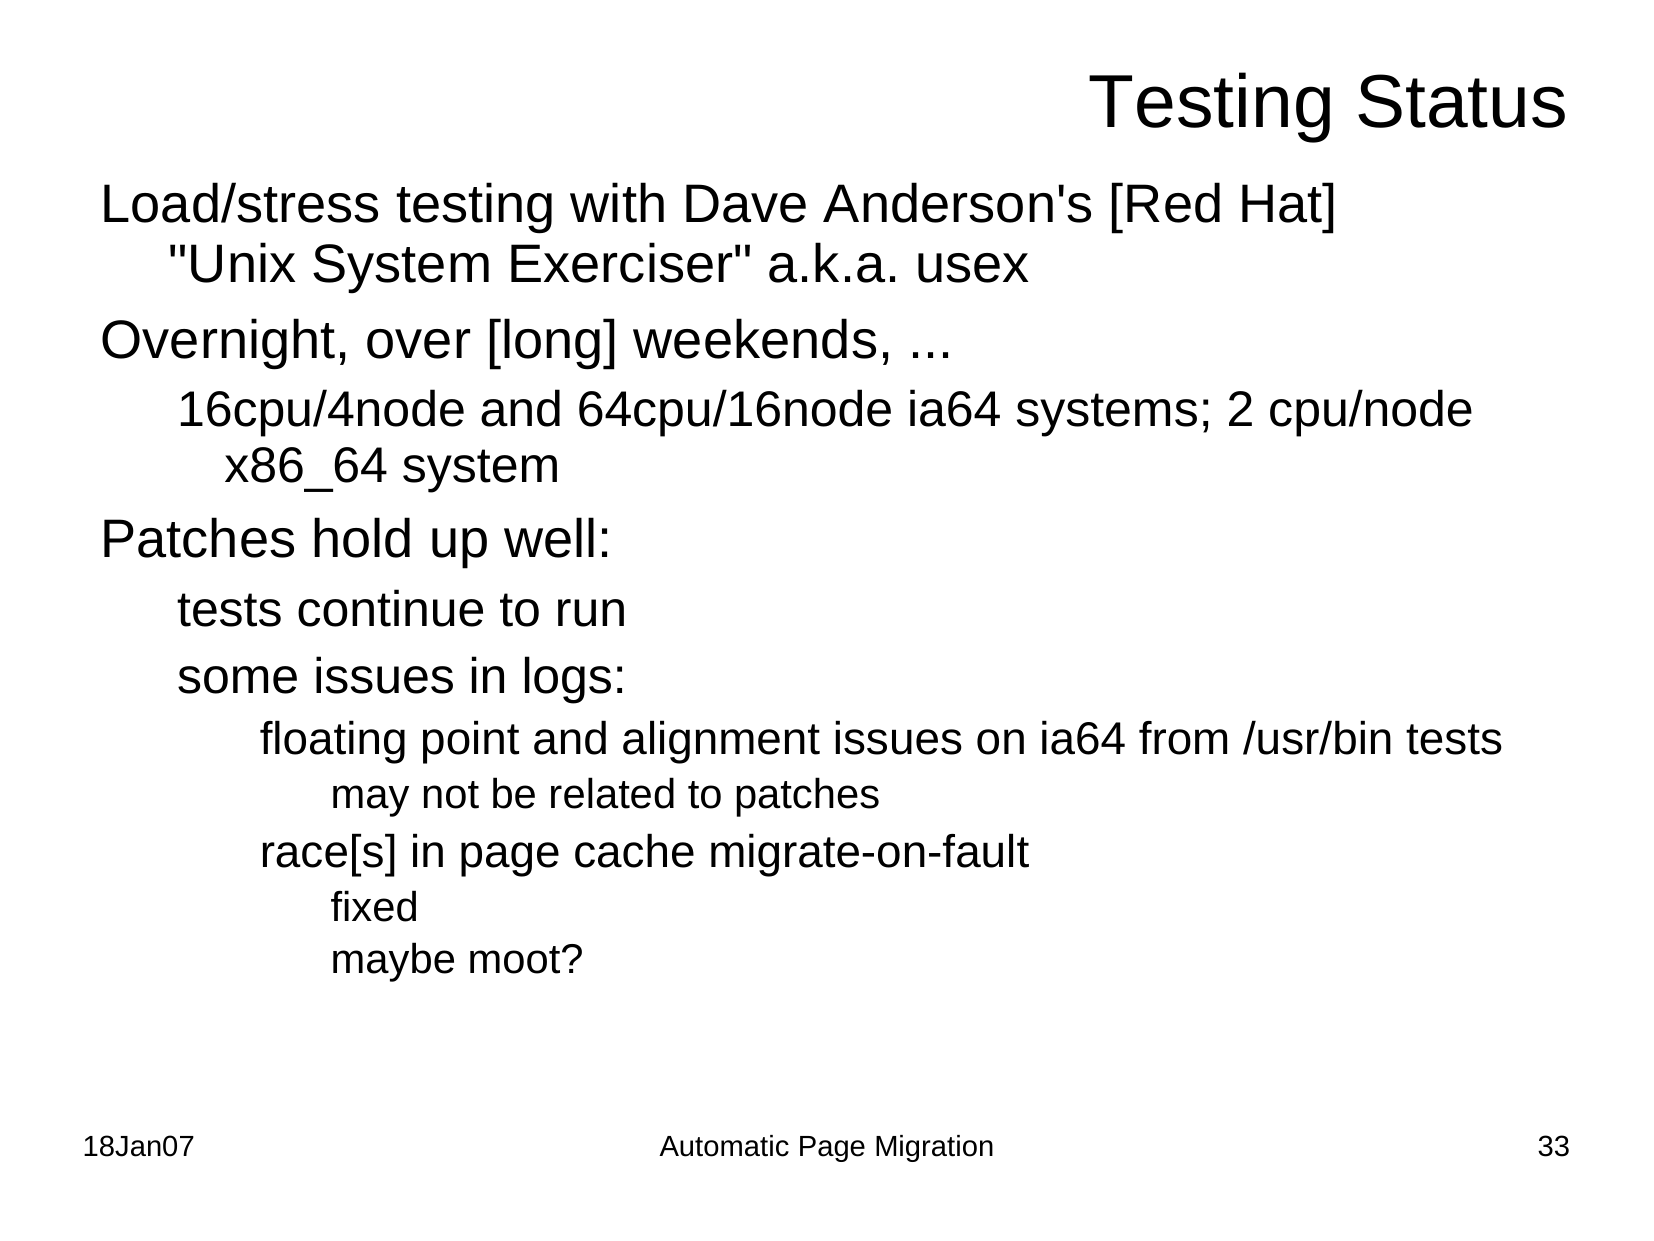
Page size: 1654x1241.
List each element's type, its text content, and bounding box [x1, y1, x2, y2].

title Testing Status [80, 45, 1569, 159]
list Load/stress testing with Dave Anderson's [Red Hat] "Unix System Exerciser" a.k.a. usex Overnight, over [long] weekends, ... 16cpu/4node and 64cpu/16node ia64 systems; 2 cpu/node x86_64 system Patches hold up well: tests continue to run some issues in logs: floating point and alignment issues on ia64 from /usr/bin tests may not be related to patches race[s] in page cache migrate-on-fault fixed maybe moot? [82, 173, 1571, 1109]
